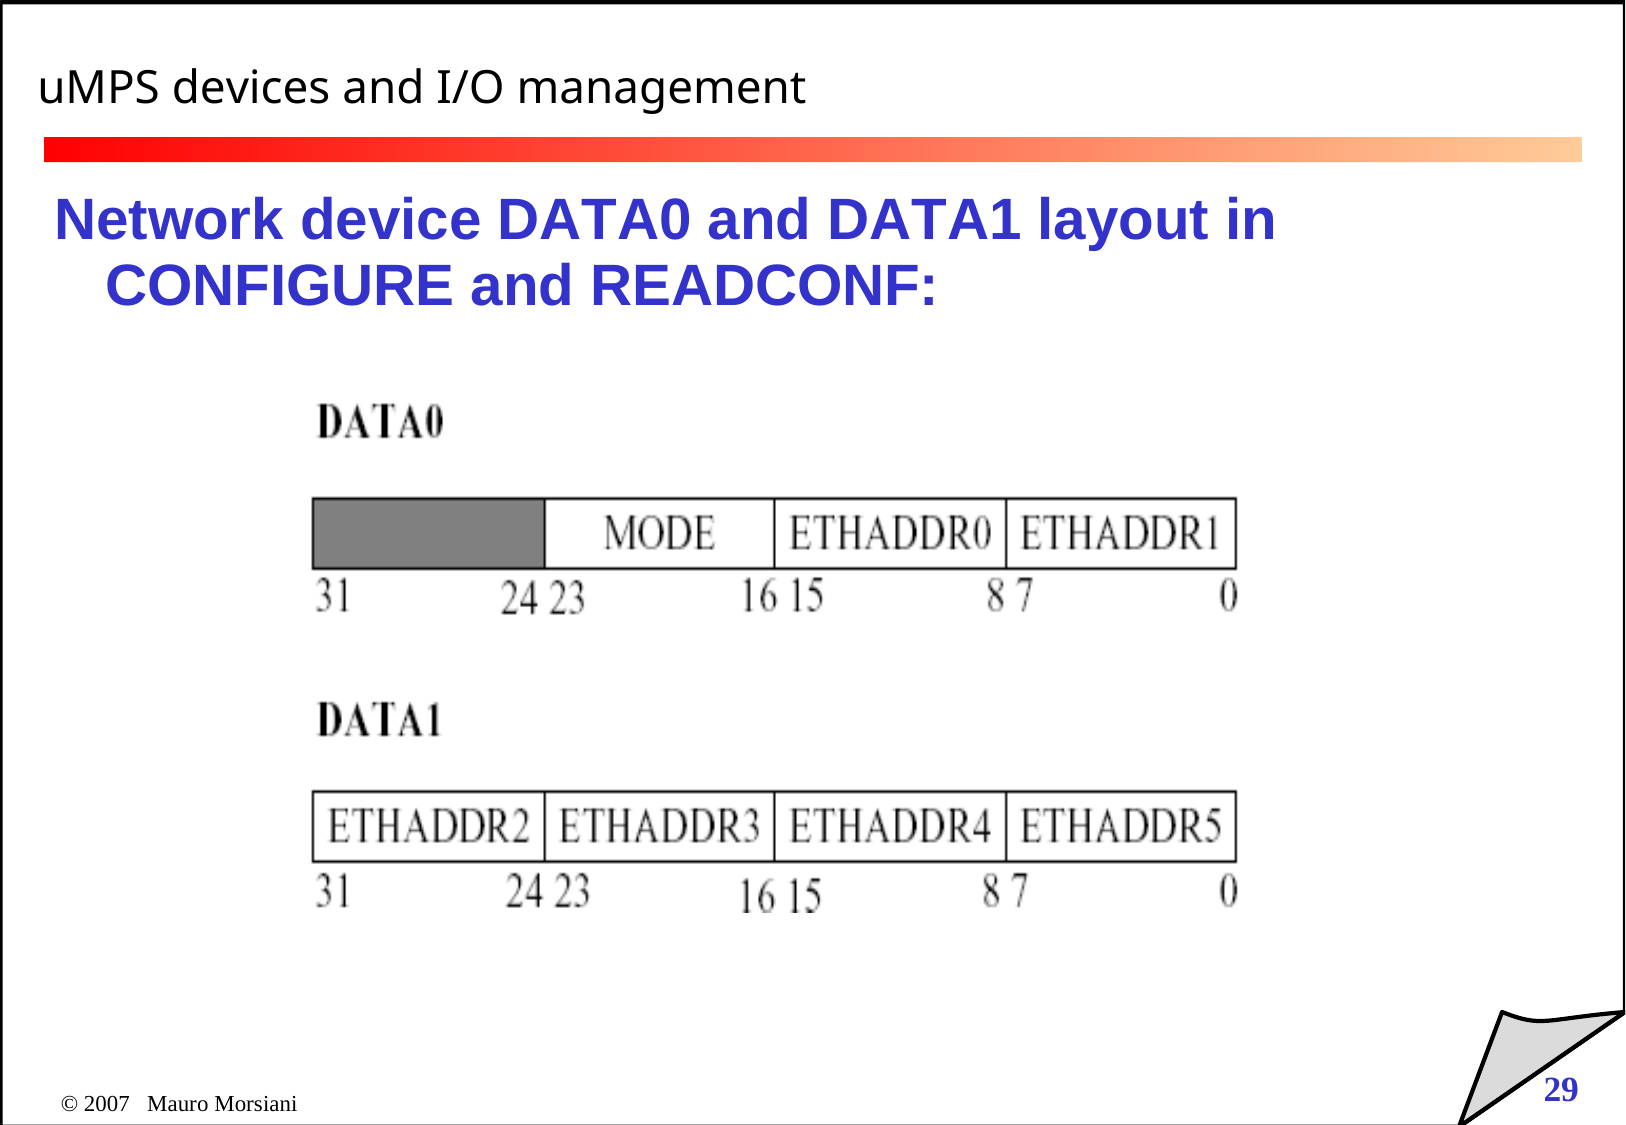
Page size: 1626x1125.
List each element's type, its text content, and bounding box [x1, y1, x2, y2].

title uMPS devices and I/O management [37, 44, 1587, 130]
picture [304, 595, 1248, 913]
list Network device DATA0 and DATA1 layout in CONFIGURE and READCONF: [54, 187, 1557, 595]
